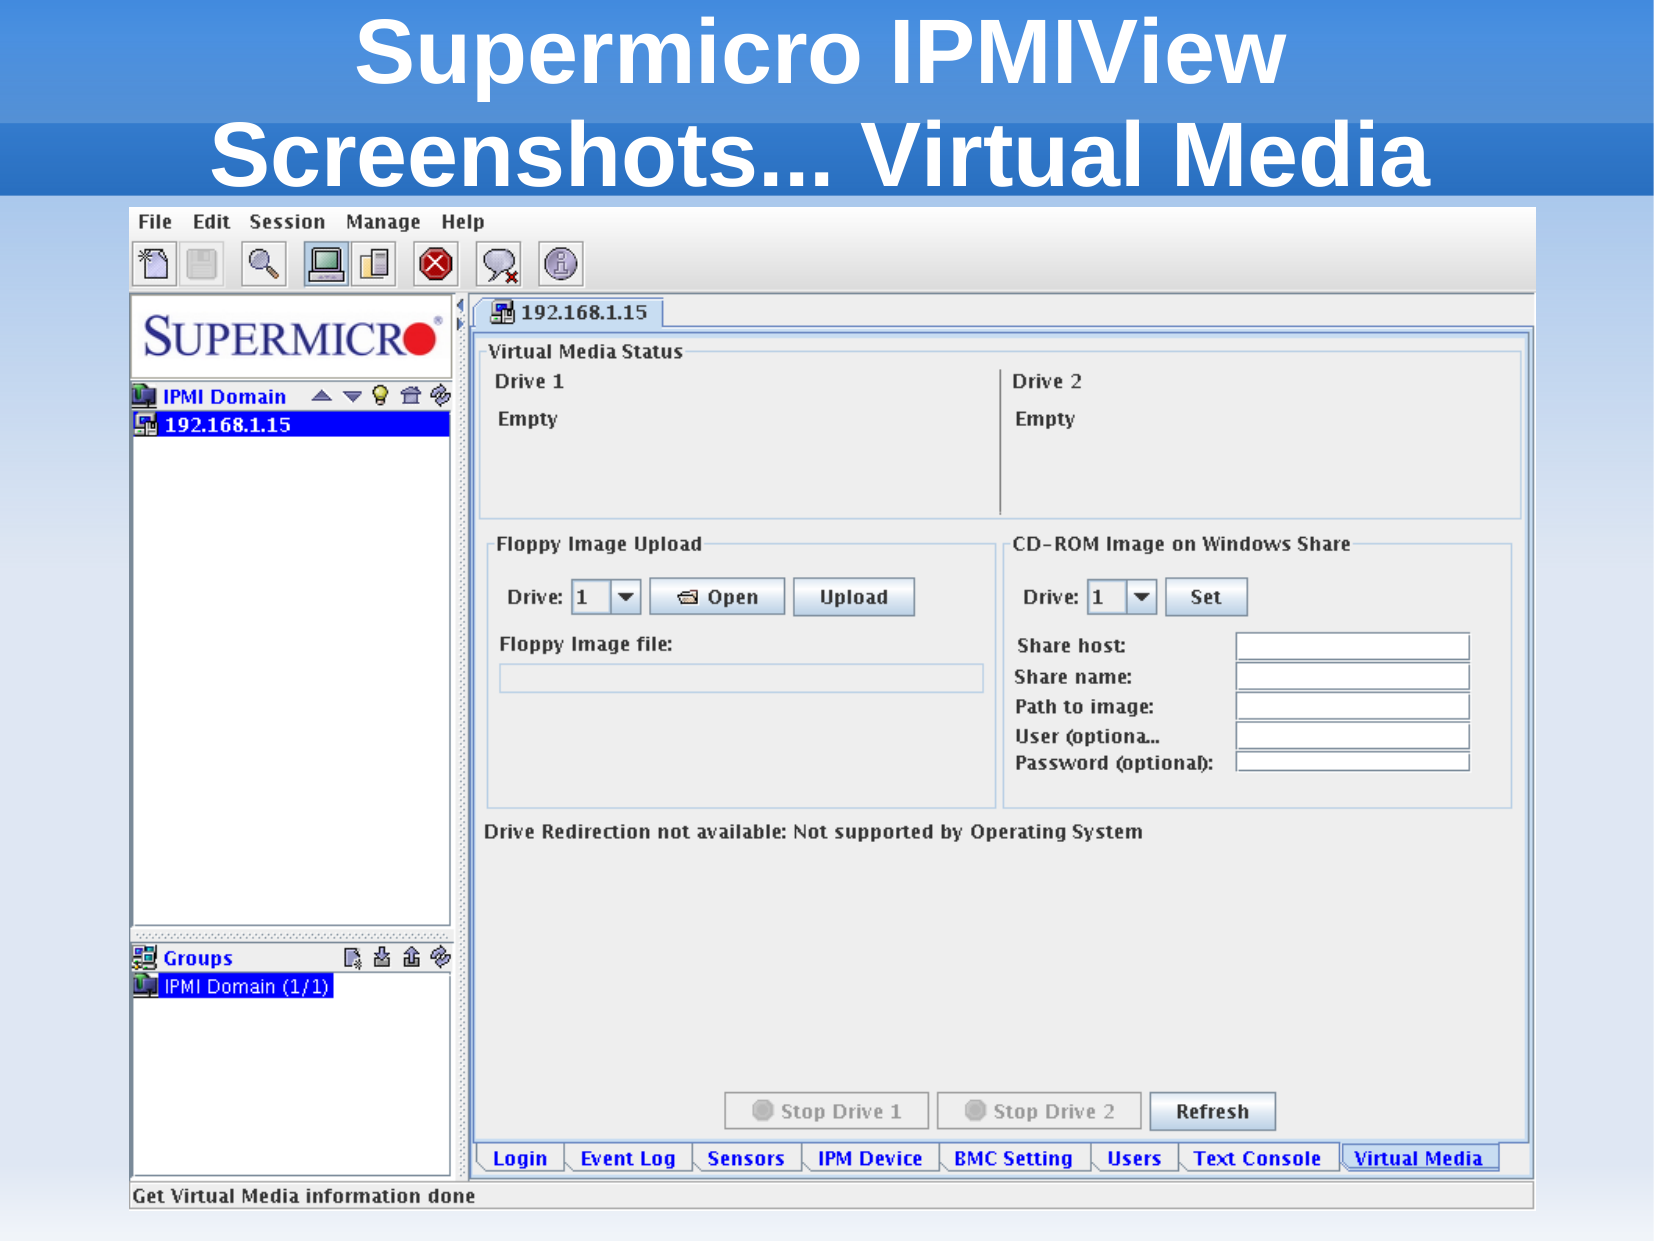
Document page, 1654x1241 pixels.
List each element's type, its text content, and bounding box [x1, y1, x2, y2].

title Supermicro IPMIView Screenshots... Virtual Media [76, 1, 1565, 207]
picture [0, 0, 1654, 1241]
